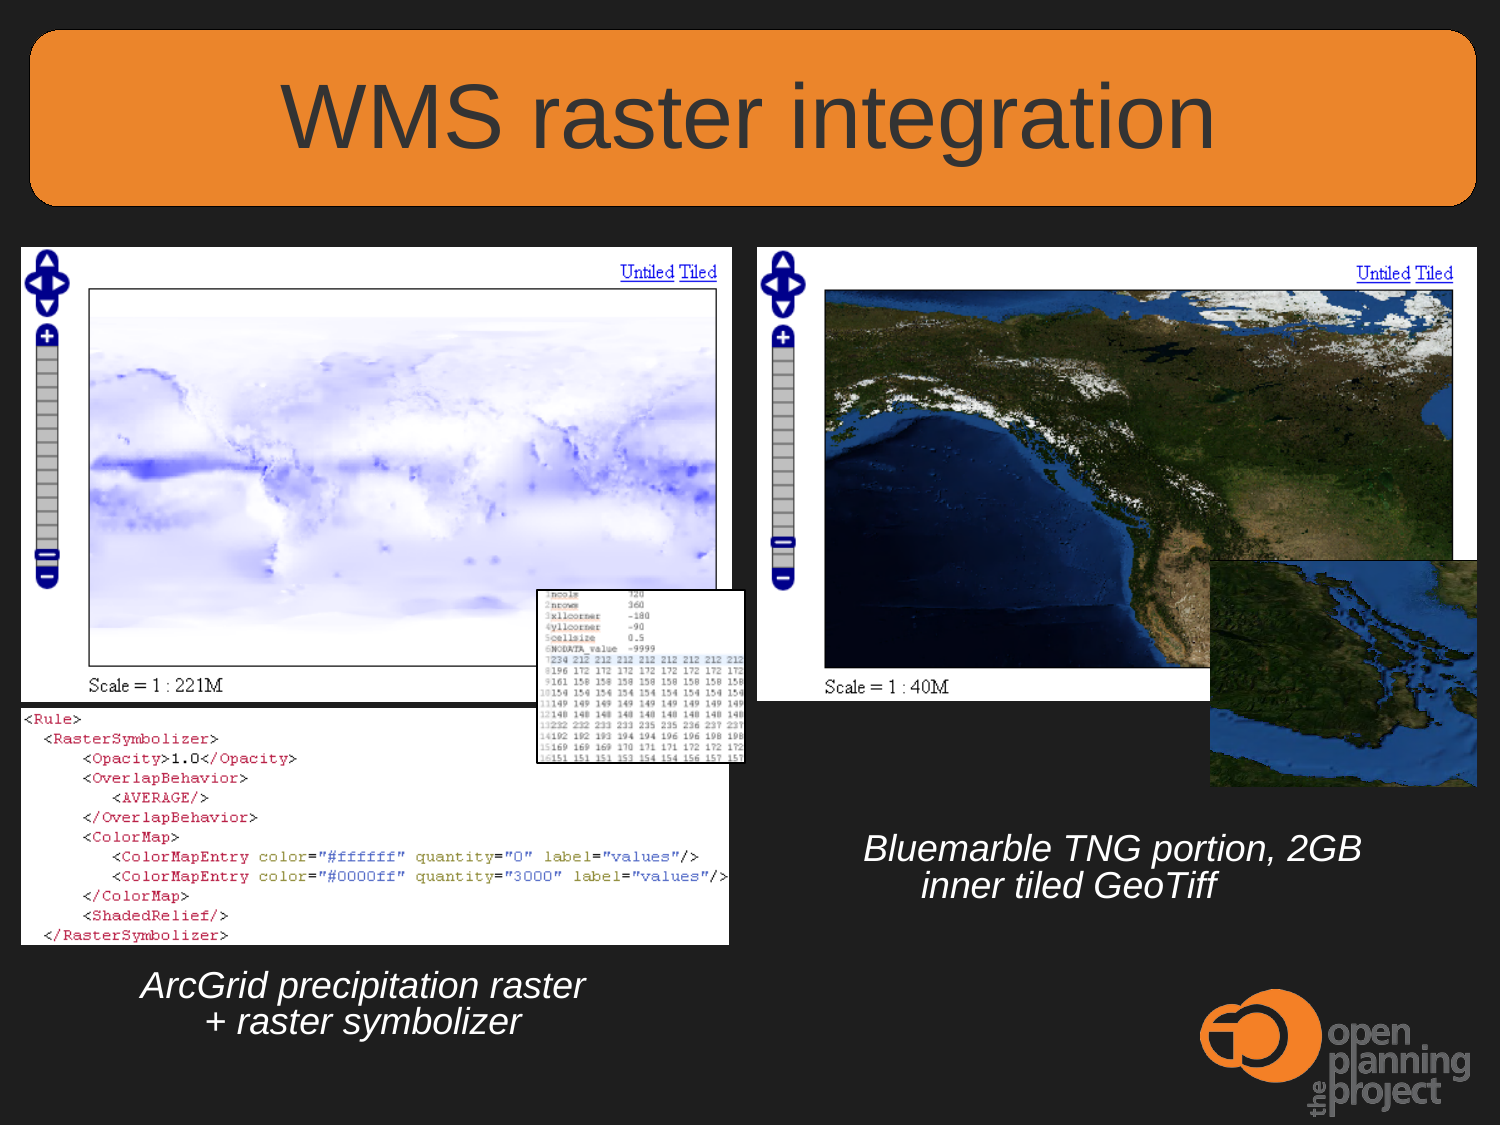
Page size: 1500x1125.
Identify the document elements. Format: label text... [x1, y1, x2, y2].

text_box Bluemarble TNG portion, 2GB inner tiled GeoTiff [750, 825, 1388, 921]
picture [21, 708, 729, 945]
title WMS raster integration [75, 36, 1425, 207]
picture [1200, 989, 1470, 1117]
text_box ArcGrid precipitation raster + raster symbolizer [17, 961, 709, 1058]
picture [21, 247, 732, 702]
picture [757, 247, 1477, 787]
picture [537, 590, 745, 763]
